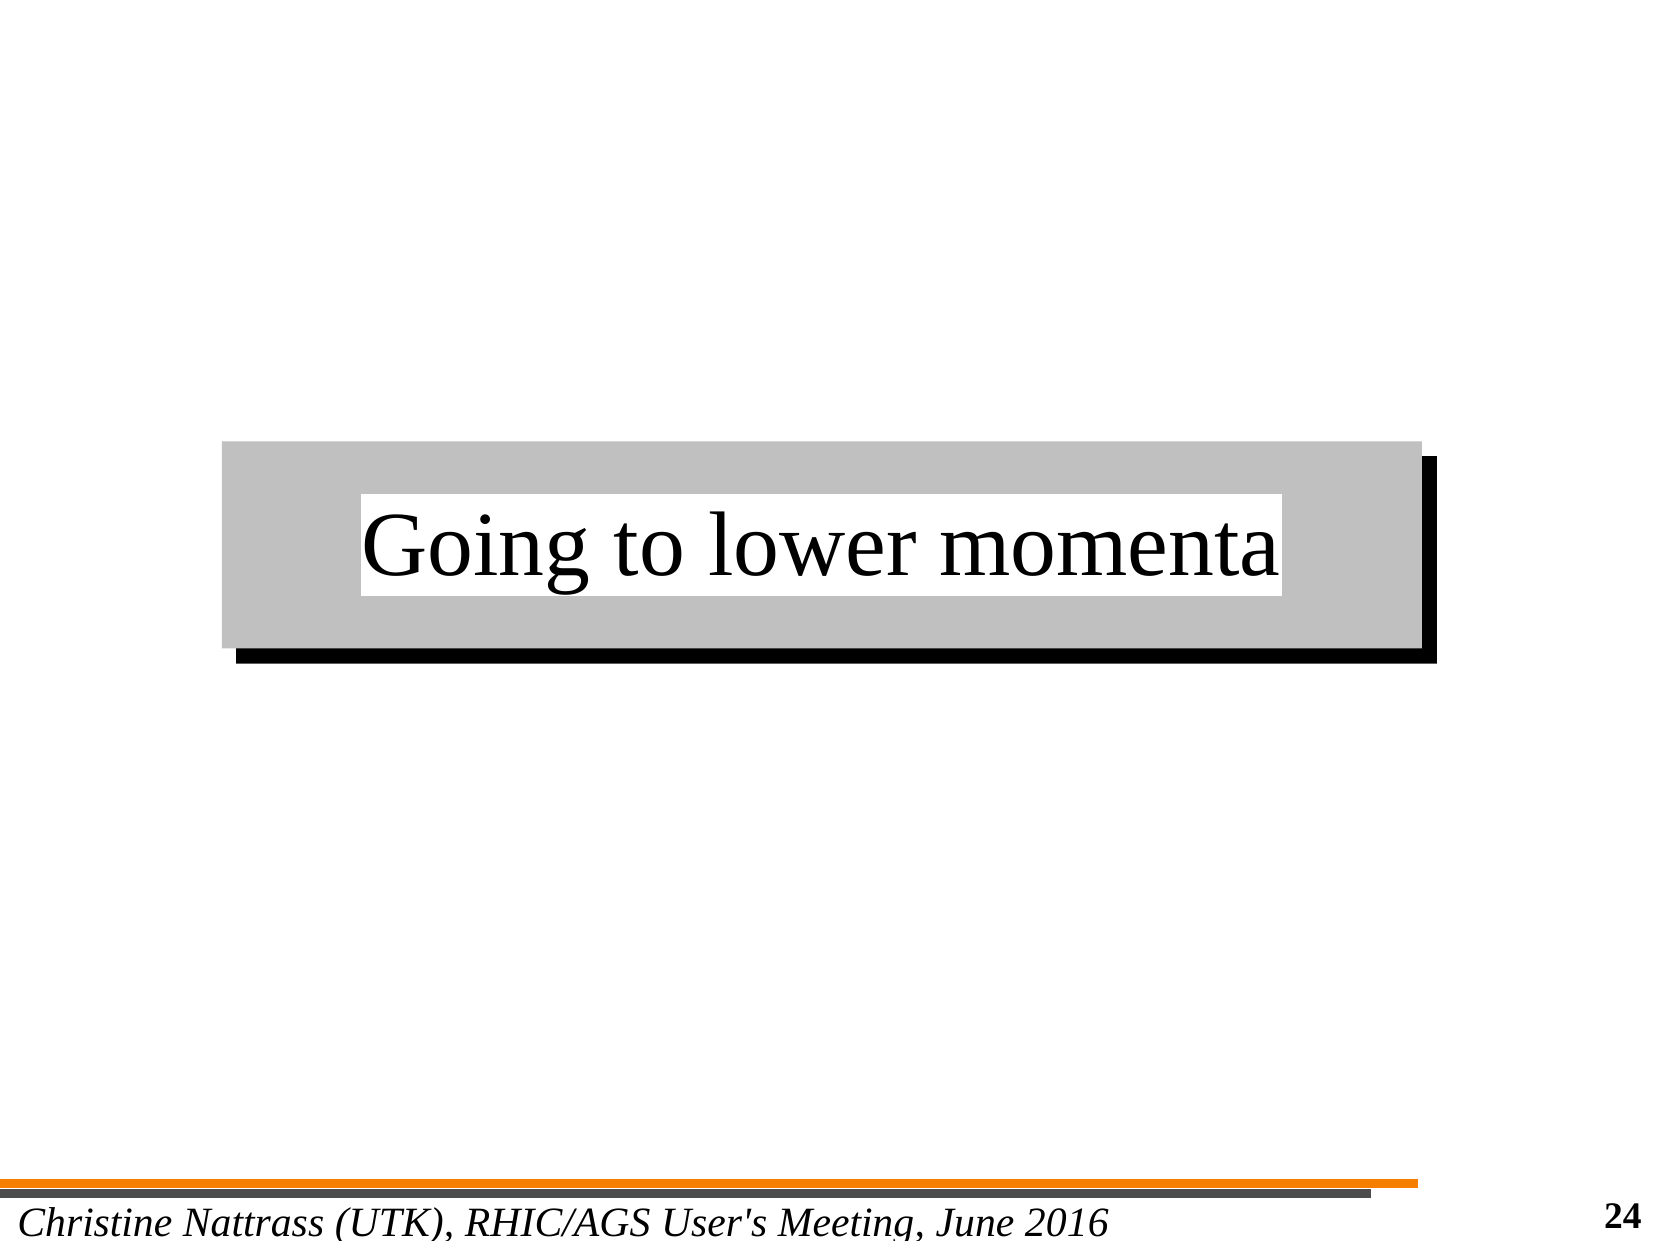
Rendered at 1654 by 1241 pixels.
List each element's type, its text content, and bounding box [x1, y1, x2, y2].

title Going to lower momenta [221, 441, 1422, 649]
